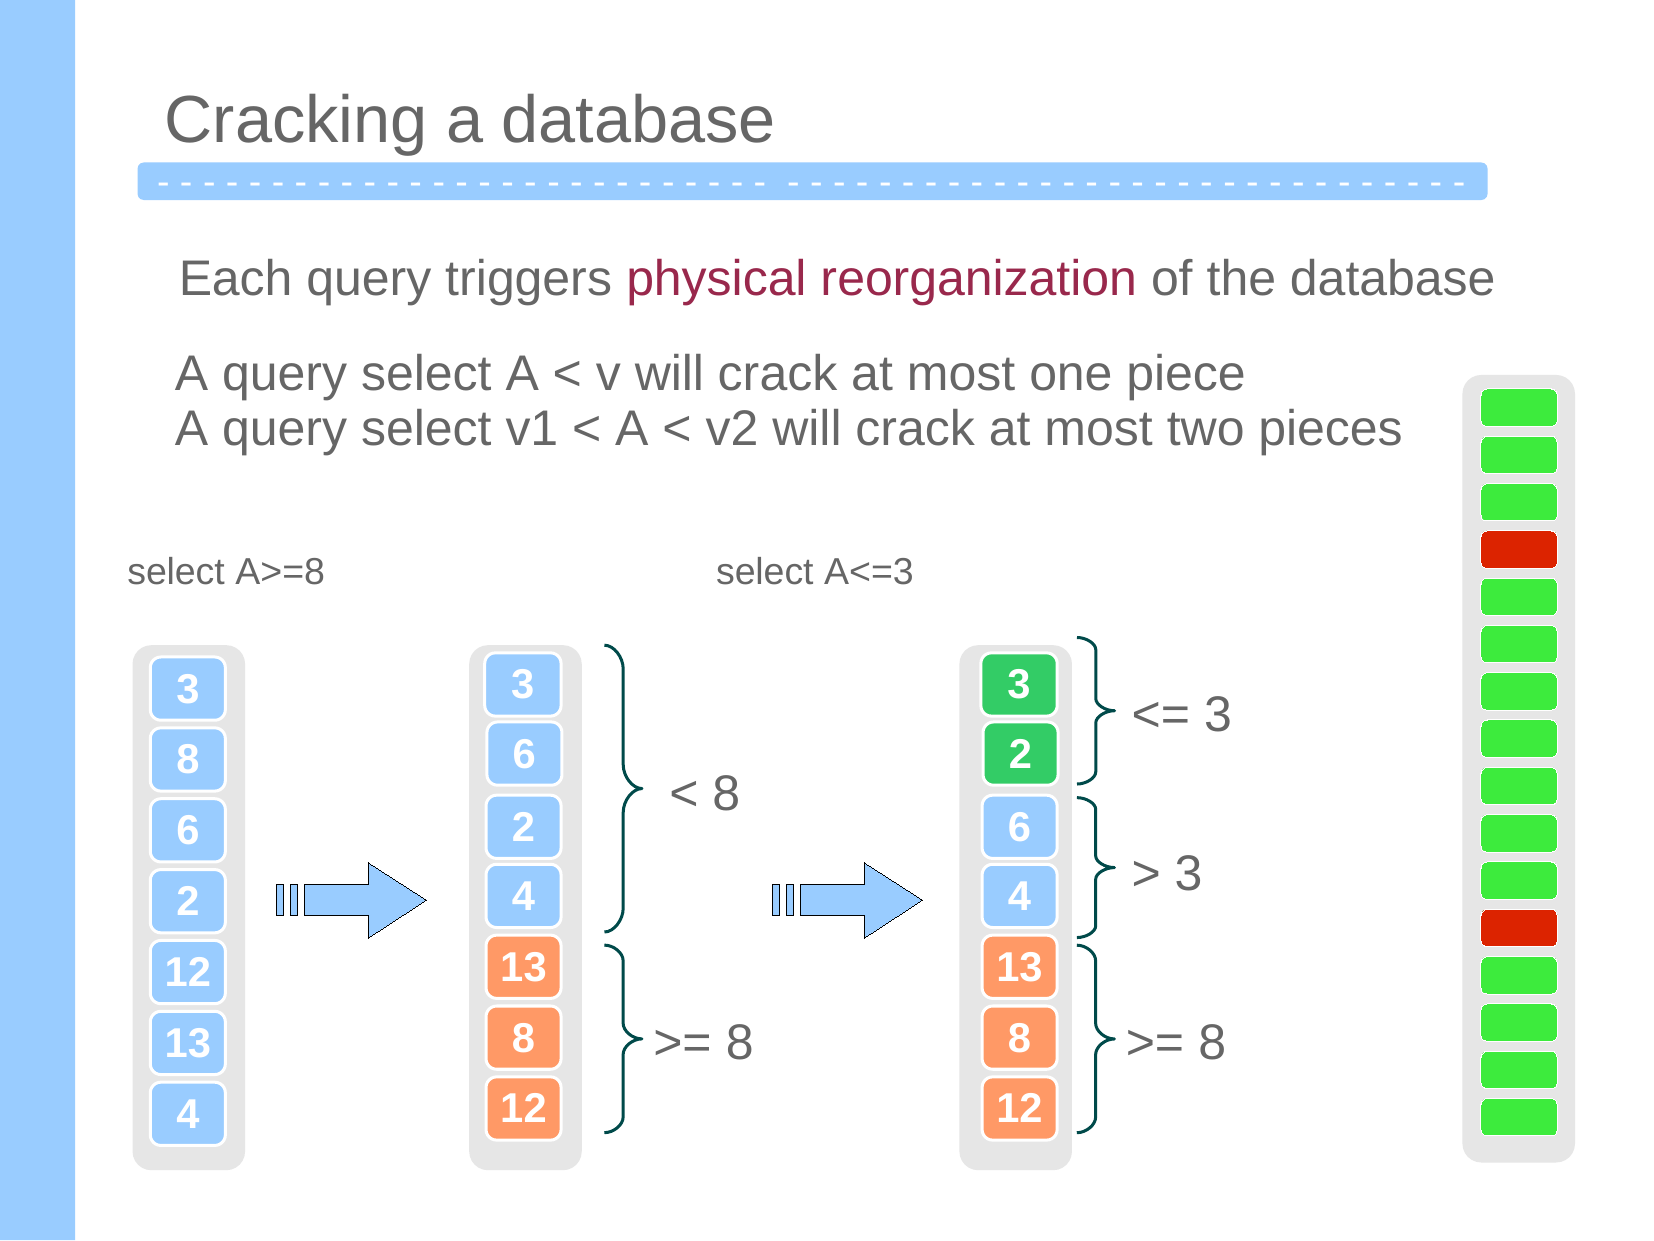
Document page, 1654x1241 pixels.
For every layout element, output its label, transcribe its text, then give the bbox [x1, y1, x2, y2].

text_box 2 [983, 721, 1059, 786]
text_box 2 [150, 869, 226, 933]
text_box 6 [982, 795, 1058, 859]
text_box [304, 862, 427, 939]
text_box 8 [150, 727, 226, 792]
text_box [276, 884, 284, 916]
text_box < 8 [643, 757, 794, 829]
text_box select A<=3 [701, 543, 938, 601]
text_box 6 [486, 721, 562, 786]
text_box 12 [150, 940, 226, 1004]
text_box 2 [486, 795, 562, 859]
text_box A query select A < v will crack at most one piece A query select v1 < A < v2 will crack at most two pieces [146, 337, 1459, 464]
text_box 3 [150, 656, 226, 721]
text_box 8 [486, 1006, 562, 1070]
text_box [772, 884, 780, 916]
text_box select A>=8 [112, 543, 376, 601]
text_box 12 [982, 1076, 1058, 1141]
text_box <= 3 [1106, 678, 1257, 750]
text_box 4 [982, 864, 1058, 928]
text_box [469, 645, 582, 1171]
text_box 13 [486, 935, 562, 999]
text_box - - - - - - - - - - - - - - - - - - - - - - - - - - - - - - - - - - - - - - - - - - - - - - - - - - - - - - - - - [137, 162, 1488, 201]
text_box > 3 [1106, 838, 1257, 909]
text_box 4 [486, 864, 562, 928]
text_box 3 [980, 652, 1058, 717]
text_box Cracking a database [150, 75, 1463, 165]
text_box Each query triggers physical reorganization of the database [150, 242, 1538, 314]
text_box [0, 0, 76, 1241]
text_box [800, 862, 923, 939]
text_box >= 8 [627, 1006, 778, 1078]
text_box 8 [982, 1006, 1058, 1070]
text_box [959, 645, 1072, 1171]
text_box 4 [150, 1082, 226, 1146]
text_box [1462, 374, 1576, 1163]
text_box 3 [484, 652, 562, 717]
text_box 13 [150, 1011, 226, 1075]
text_box 13 [982, 935, 1058, 999]
text_box [290, 884, 298, 916]
text_box [132, 645, 246, 1171]
text_box [786, 884, 794, 916]
text_box 12 [486, 1076, 562, 1141]
text_box >= 8 [1100, 1006, 1251, 1078]
text_box 6 [150, 798, 226, 862]
